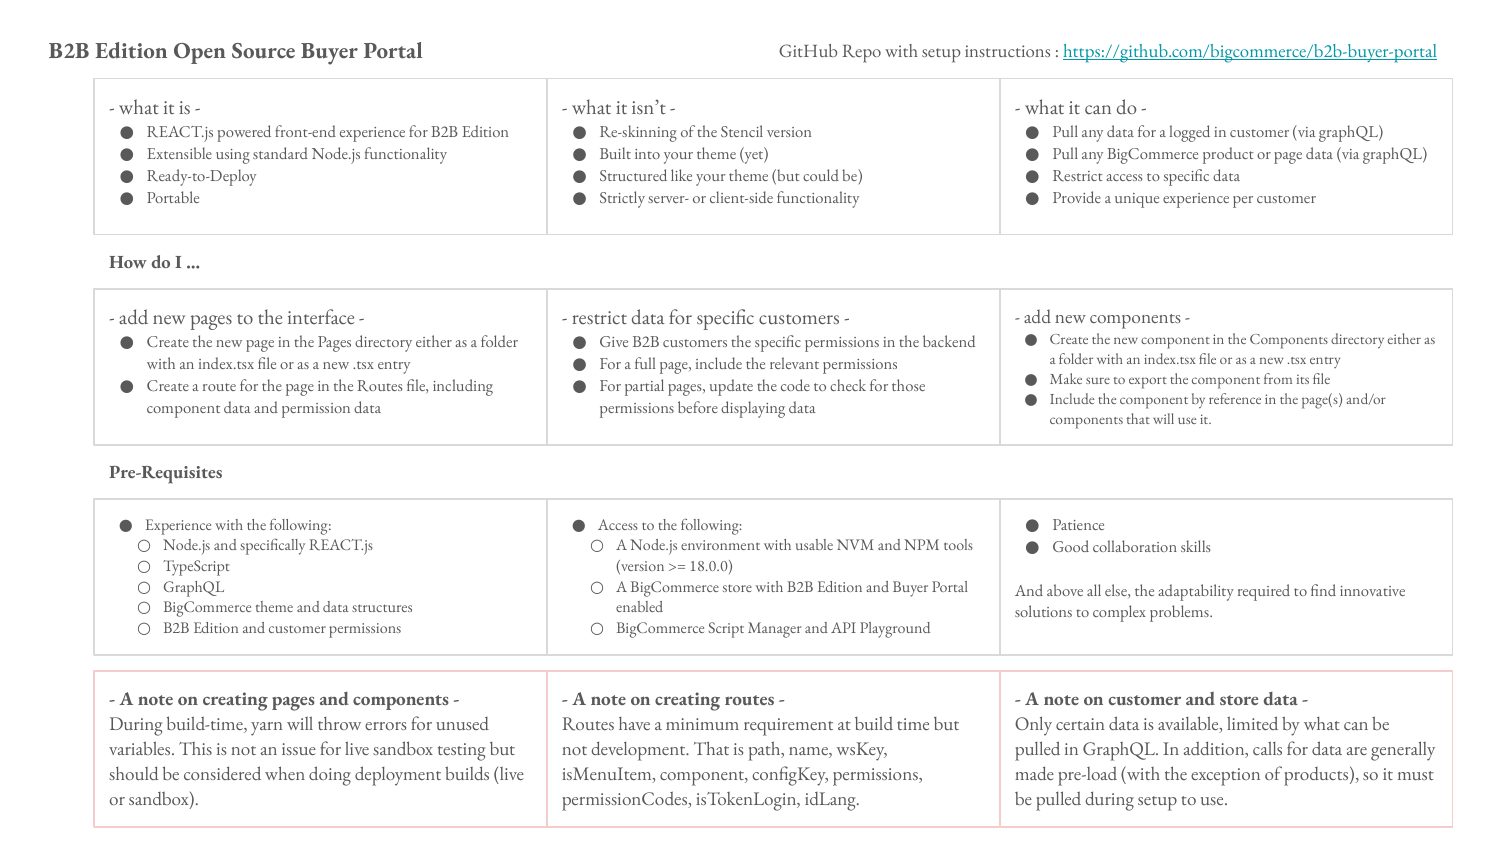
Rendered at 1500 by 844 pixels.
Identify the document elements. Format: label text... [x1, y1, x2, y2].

text_box - A note on creating pages and components - During build-time, yarn will throw errors for unused variables. This is not an issue for live sandbox testing but should be considered when doing deployment builds (live or sandbox). [94, 671, 546, 828]
text_box - what it isn’t - Re-skinning of the Stencil version Built into your theme (yet) Structured like your theme (but could be) Strictly server- or client-side functionality [546, 78, 999, 235]
text_box - A note on customer and store data - Only certain data is available, limited by what can be pulled in GraphQL. In addition, calls for data are generally made pre-load (with the exception of products), so it must be pulled during setup to use. [999, 671, 1453, 828]
text_box - restrict data for specific customers - Give B2B customers the specific permissions in the backend For a full page, include the relevant permissions For partial pages, update the code to check for those permissions before displaying data [546, 288, 999, 445]
text_box - add new components - Create the new component in the Components directory either as a folder with an index.tsx file or as a new .tsx entry Make sure to export the component from its file Include the component by reference in the page(s) and/or components that will use it. [999, 288, 1453, 445]
text_box Experience with the following: Node.js and specifically REACT.js TypeScript GraphQL BigCommerce theme and data structures B2B Edition and customer permissions [94, 499, 546, 655]
text_box - A note on creating routes - Routes have a minimum requirement at build time but not development. That is path, name, wsKey, isMenuItem, component, configKey, permissions, permissionCodes, isTokenLogin, idLang. [546, 671, 999, 828]
text_box Patience Good collaboration skills And above all else, the adaptability required to find innovative solutions to complex problems. [999, 499, 1453, 655]
text_box - what it is - REACT.js powered front-end experience for B2B Edition Extensible using standard Node.js functionality Ready-to-Deploy Portable [94, 78, 546, 235]
text_box GitHub Repo with setup instructions : https://github.com/bigcommerce/b2b-buyer-portal [763, 24, 1453, 79]
text_box - what it can do - Pull any data for a logged in customer (via graphQL) Pull any BigCommerce product or page data (via graphQL) Restrict access to specific data Provide a unique experience per customer [999, 79, 1453, 235]
text_box Pre-Requisites [94, 444, 273, 499]
text_box - add new pages to the interface - Create the new page in the Pages directory either as a folder with an index.tsx file or as a new .tsx entry Create a route for the page in the Routes file, including component data and permission data [94, 288, 546, 445]
text_box How do I … [94, 234, 273, 288]
text_box B2B Edition Open Source Buyer Portal [33, 24, 473, 79]
text_box Access to the following: A Node.js environment with usable NVM and NPM tools (version >= 18.0.0) A BigCommerce store with B2B Edition and Buyer Portal enabled BigCommerce Script Manager and API Playground [546, 499, 999, 655]
